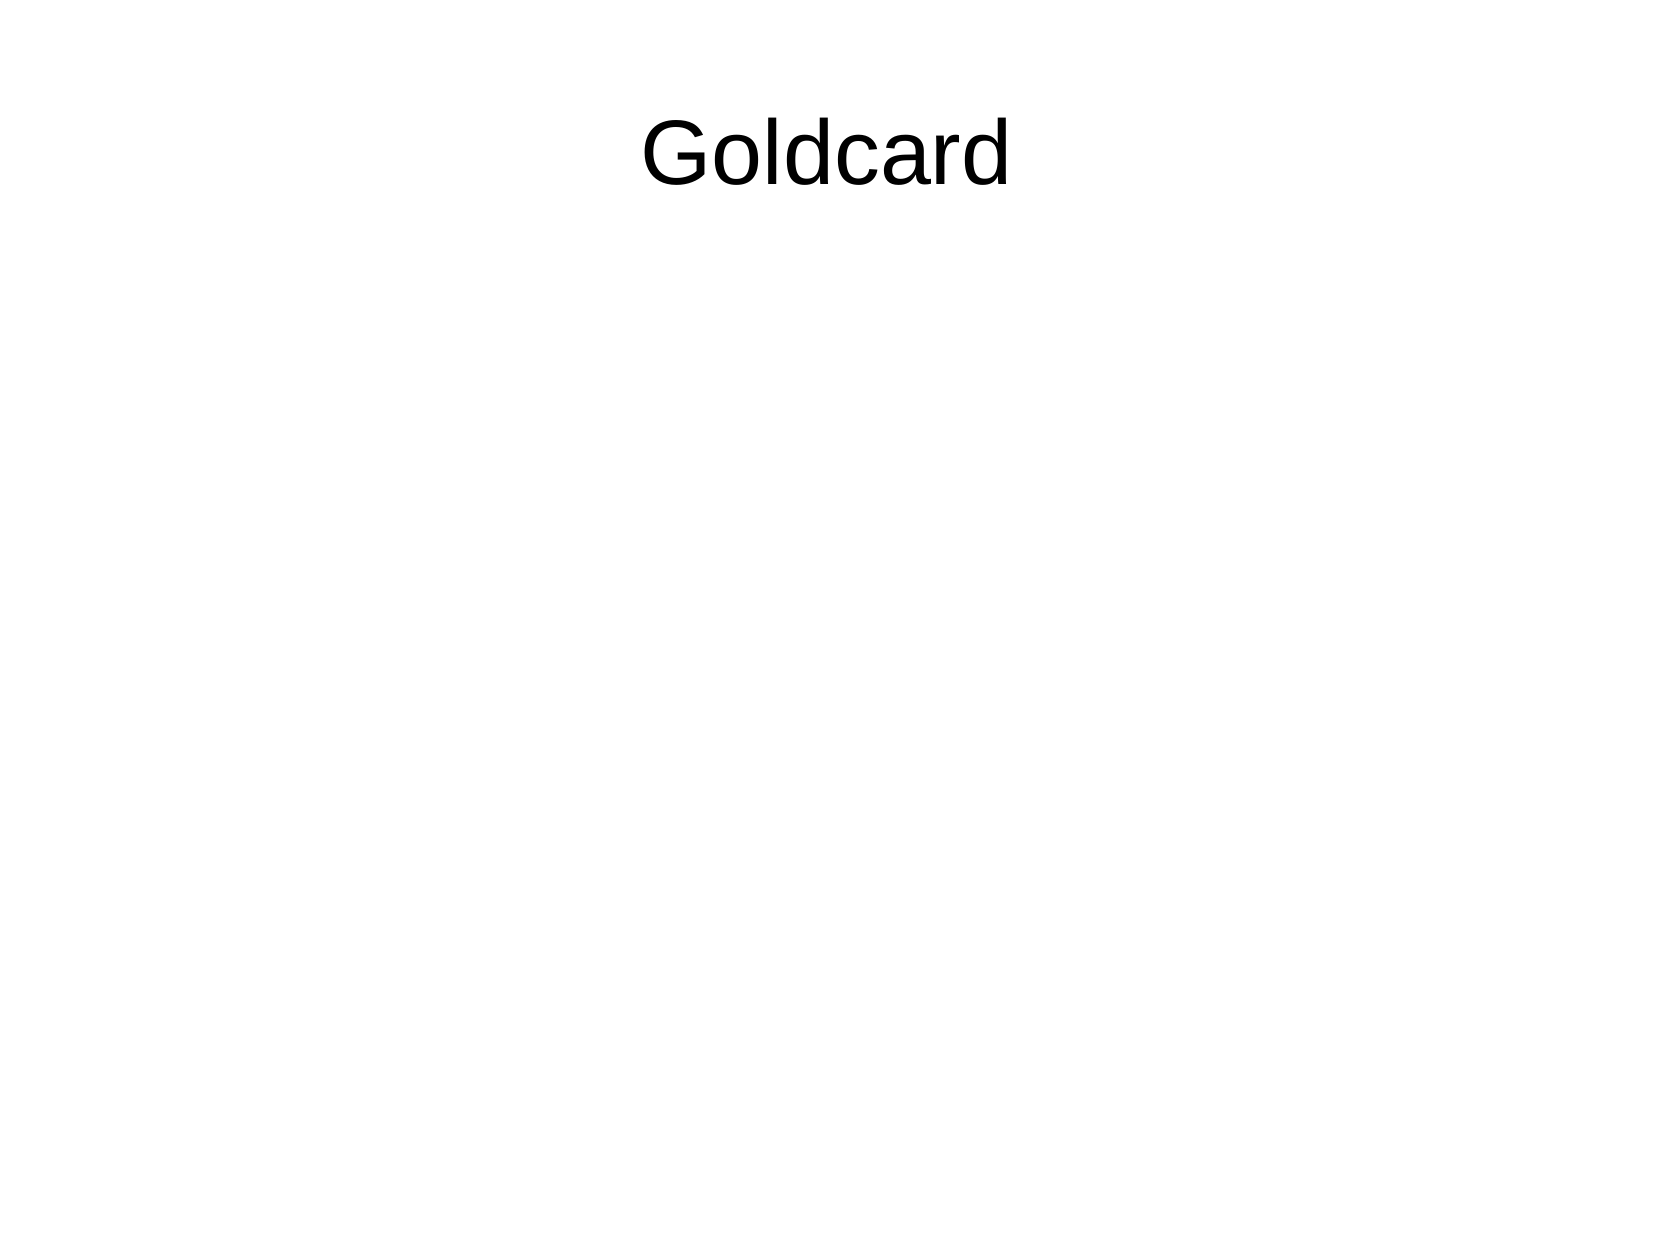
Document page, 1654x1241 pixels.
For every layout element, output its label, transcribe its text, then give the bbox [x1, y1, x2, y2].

title Goldcard [82, 49, 1571, 257]
